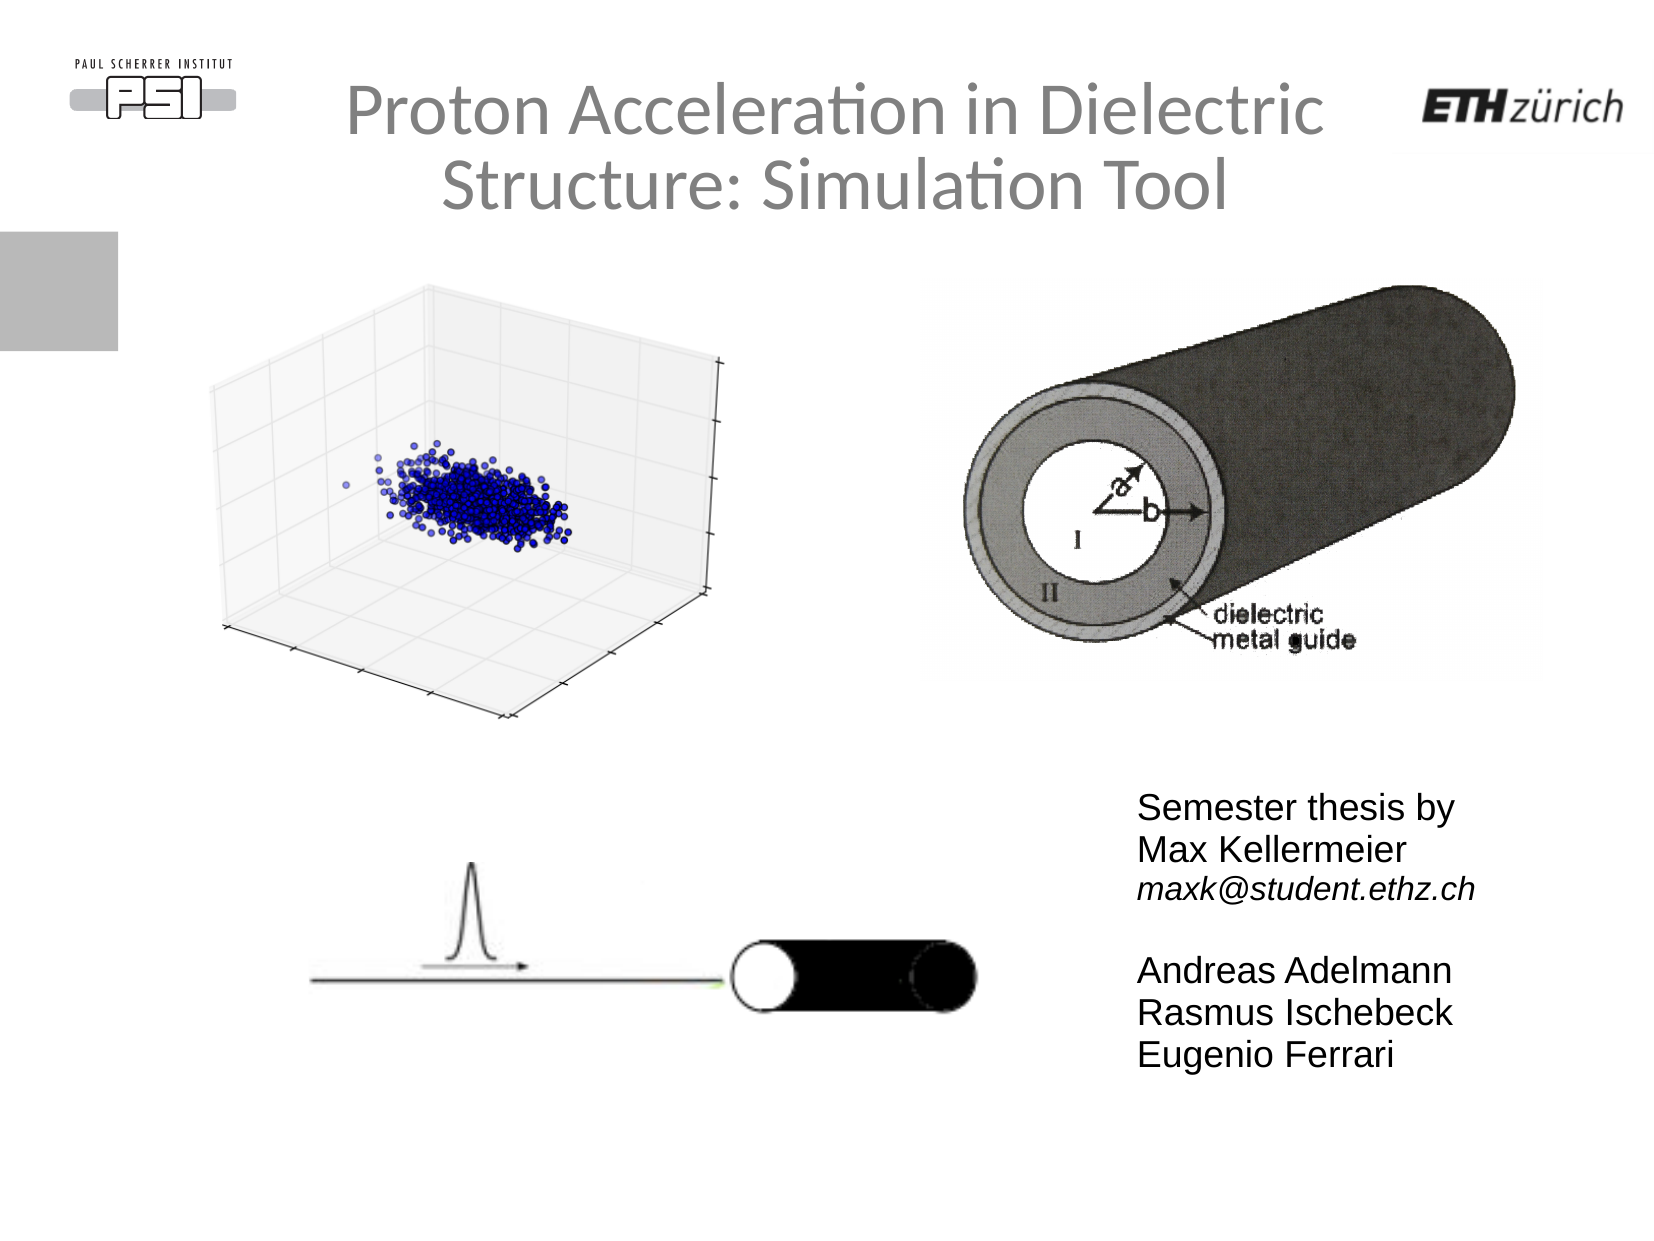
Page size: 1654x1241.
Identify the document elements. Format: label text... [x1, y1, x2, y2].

picture [308, 862, 993, 1053]
picture [920, 278, 1543, 681]
title Proton Acceleration in Dielectric Structure: Simulation Tool [265, 49, 1406, 257]
picture [1406, 59, 1654, 154]
picture [165, 256, 756, 740]
text_box Semester thesis by Max Kellermeier maxk@student.ethz.ch Andreas Adelmann Rasmus Ischebeck Eugenio Ferrari [1122, 779, 1619, 1084]
